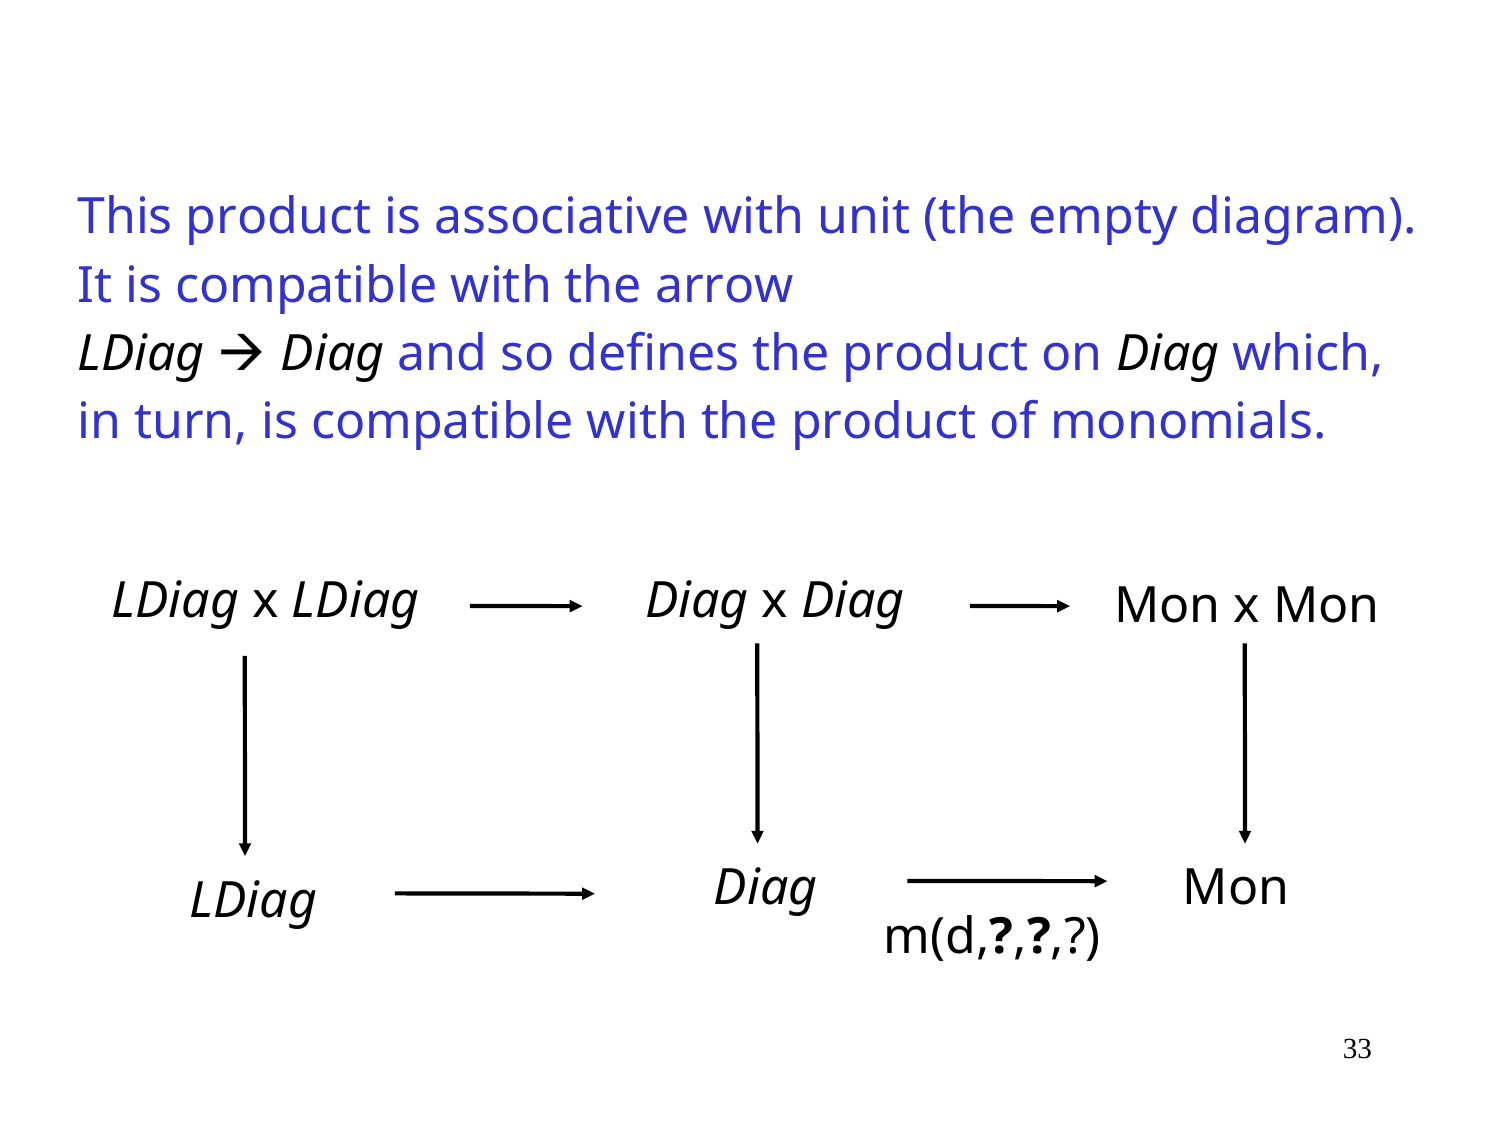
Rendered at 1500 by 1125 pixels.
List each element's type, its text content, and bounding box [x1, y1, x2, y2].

text_box LDiag x LDiag [96, 555, 435, 640]
text_box m(d,?,?,?) [869, 892, 1168, 968]
text_box Diag x Diag [630, 555, 920, 640]
text_box This product is associative with unit (the empty diagram). It is compatible with the arrow LDiag  Diag and so defines the product on Diag which, in turn, is compatible with the product of monomials. [62, 172, 1438, 462]
text_box Mon x Mon [1099, 561, 1395, 645]
text_box LDiag [174, 855, 333, 940]
text_box Mon [1167, 843, 1305, 928]
text_box Diag [698, 843, 833, 928]
